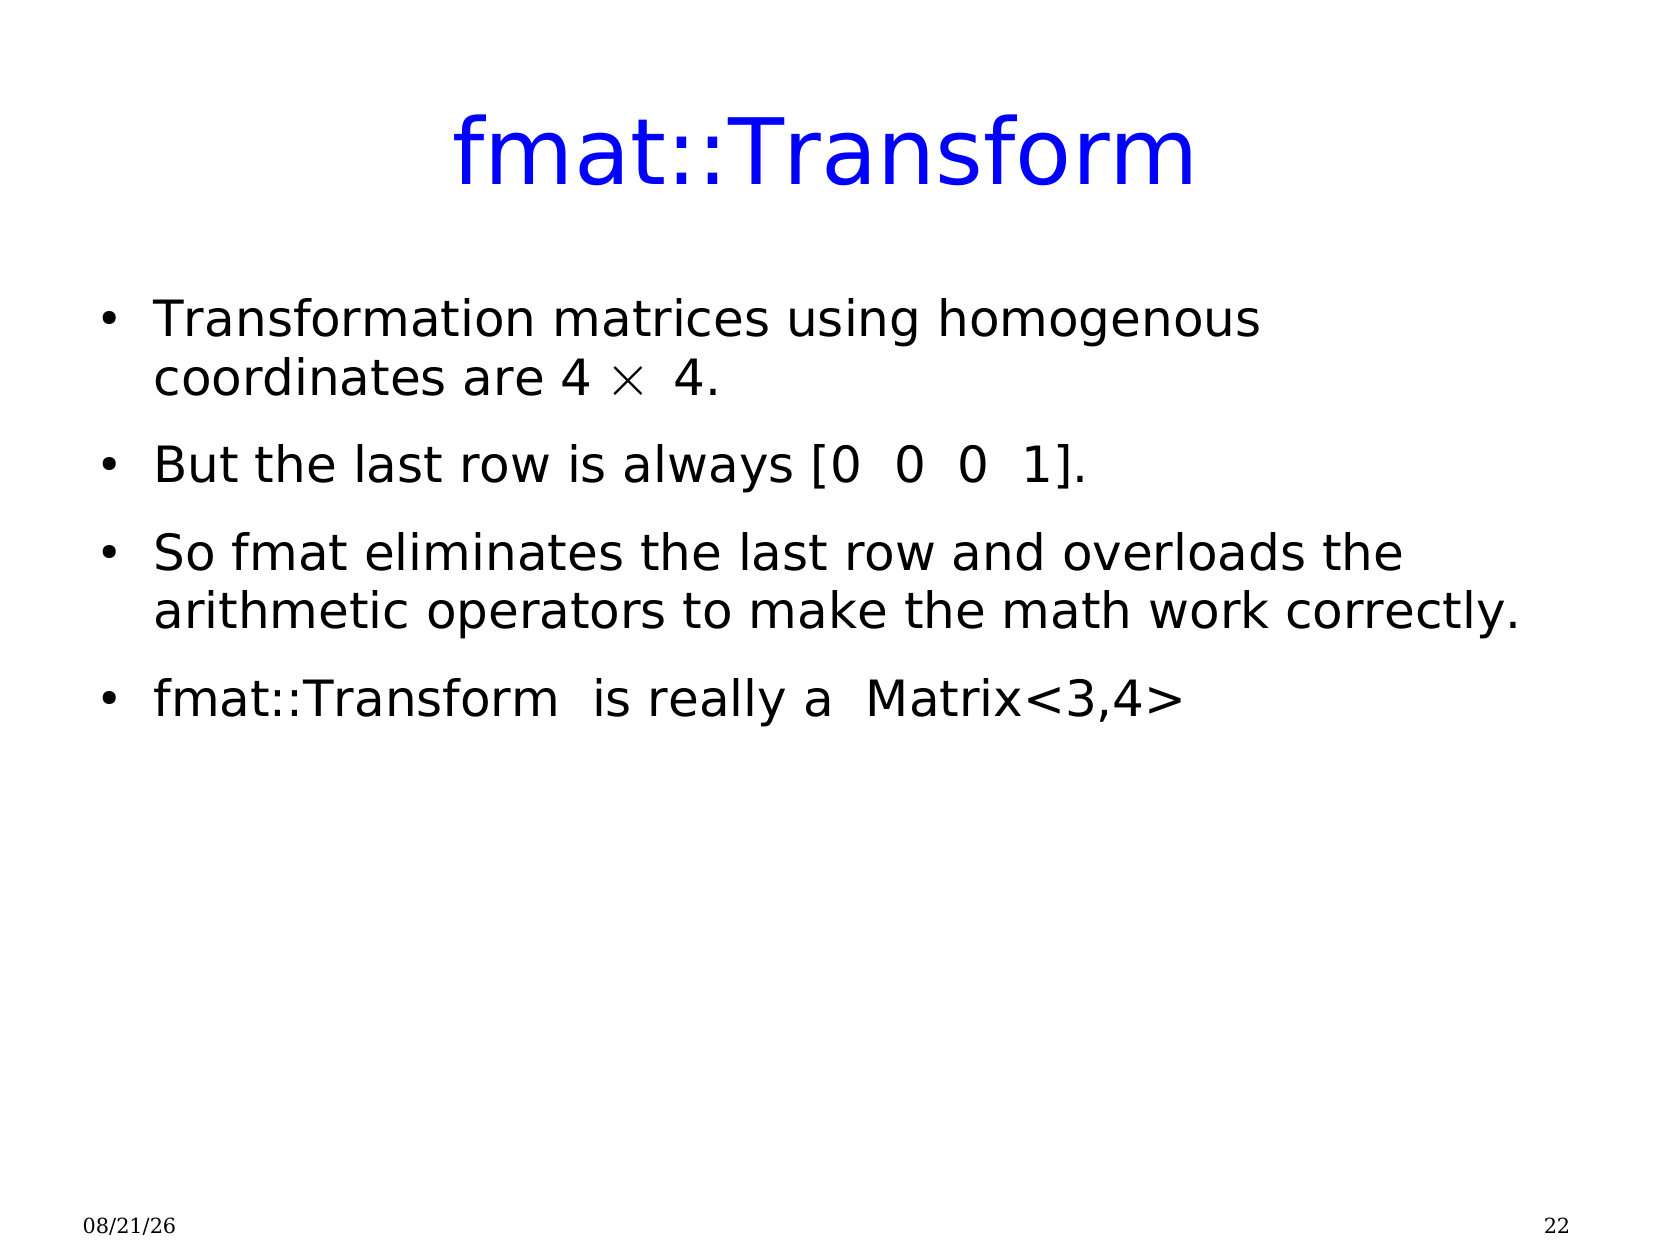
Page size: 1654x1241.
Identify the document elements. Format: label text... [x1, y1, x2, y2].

list Transformation matrices using homogenous coordinates are 4  4. But the last row is always [0 0 0 1]. So fmat eliminates the last row and overloads the arithmetic operators to make the math work correctly. fmat::Transform is really a Matrix<3,4> [82, 290, 1571, 1095]
title fmat::Transform [82, 56, 1571, 250]
